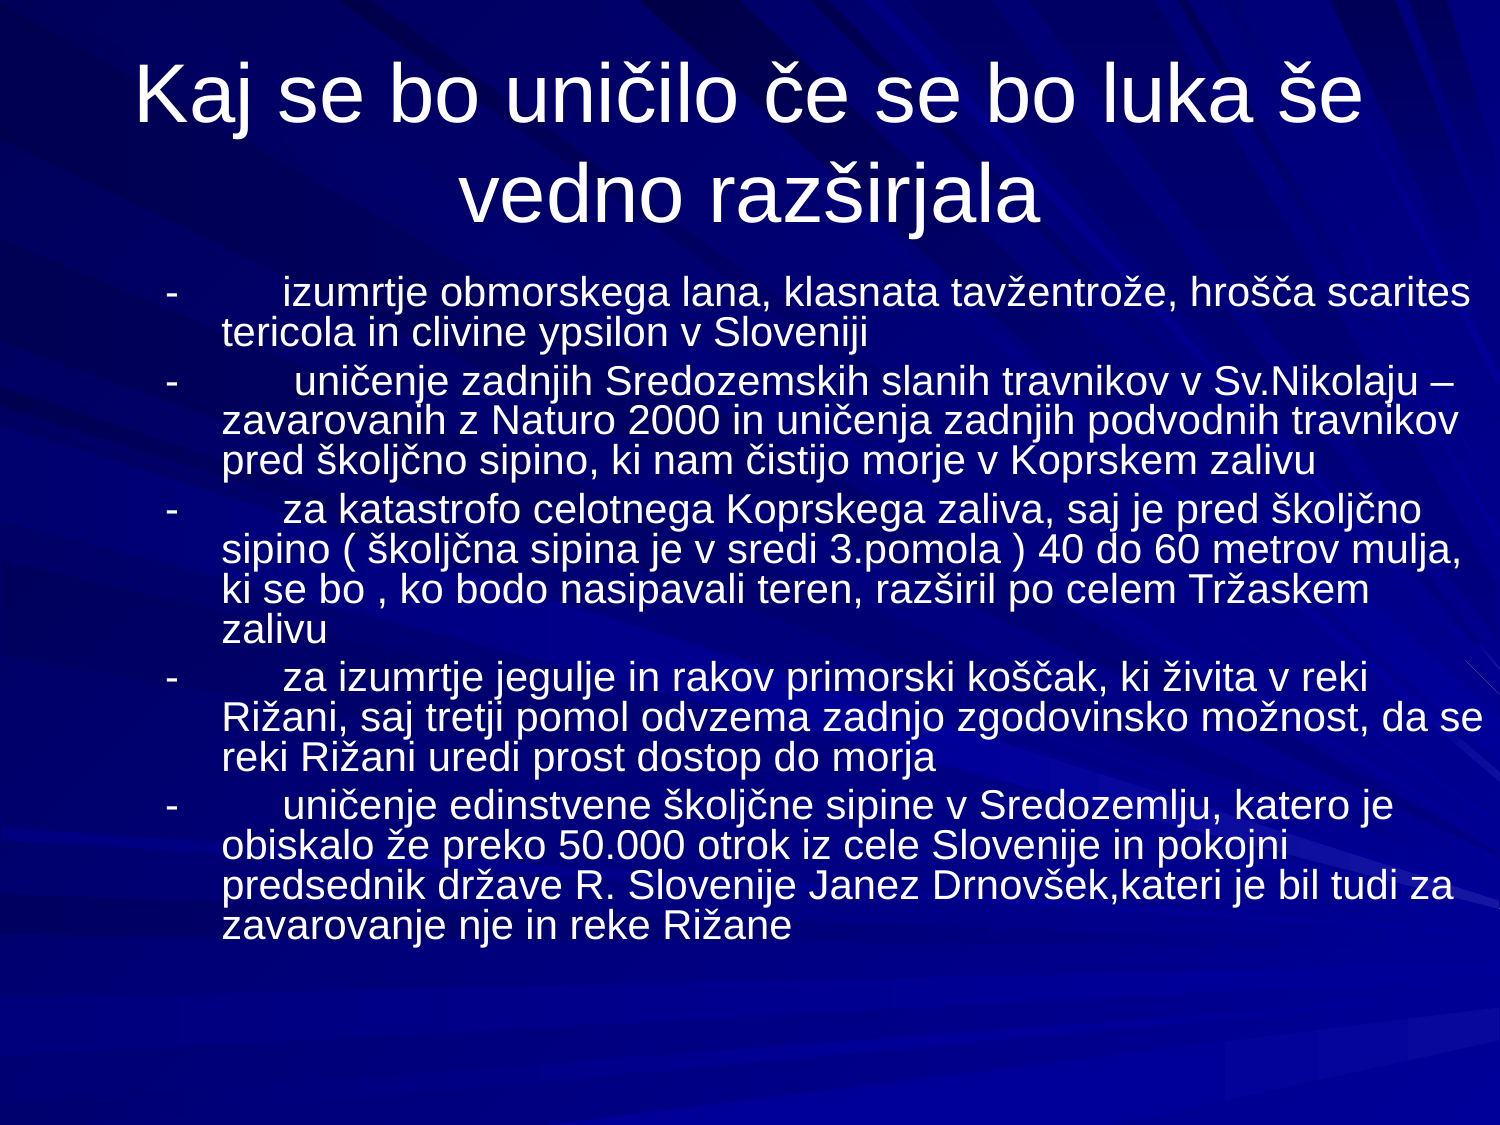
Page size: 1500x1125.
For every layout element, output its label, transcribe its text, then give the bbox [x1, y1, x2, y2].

title Kaj se bo uničilo če se bo luka še vedno razširjala [75, 45, 1425, 234]
list - izumrtje obmorskega lana, klasnata tavžentrože, hrošča scarites tericola in clivine ypsilon v Sloveniji - uničenje zadnjih Sredozemskih slanih travnikov v Sv.Nikolaju – zavarovanih z Naturo 2000 in uničenja zadnjih podvodnih travnikov pred školjčno sipino, ki nam čistijo morje v Koprskem zalivu - za katastrofo celotnega Koprskega zaliva, saj je pred školjčno sipino ( školjčna sipina je v sredi 3.pomola ) 40 do 60 metrov mulja, ki se bo , ko bodo nasipavali teren, razširil po celem Tržaskem zalivu - za izumrtje jegulje in rakov primorski koščak, ki živita v reki Rižani, saj tretji pomol odvzema zadnjo zgodovinsko možnost, da se reki Rižani uredi prost dostop do morja - uničenje edinstvene školjčne sipine v Sredozemlju, katero je obiskalo že preko 50.000 otrok iz cele Slovenije in pokojni predsednik države R. Slovenije Janez Drnovšek,kateri je bil tudi za zavarovanje nje in reke Rižane [150, 267, 1500, 1094]
